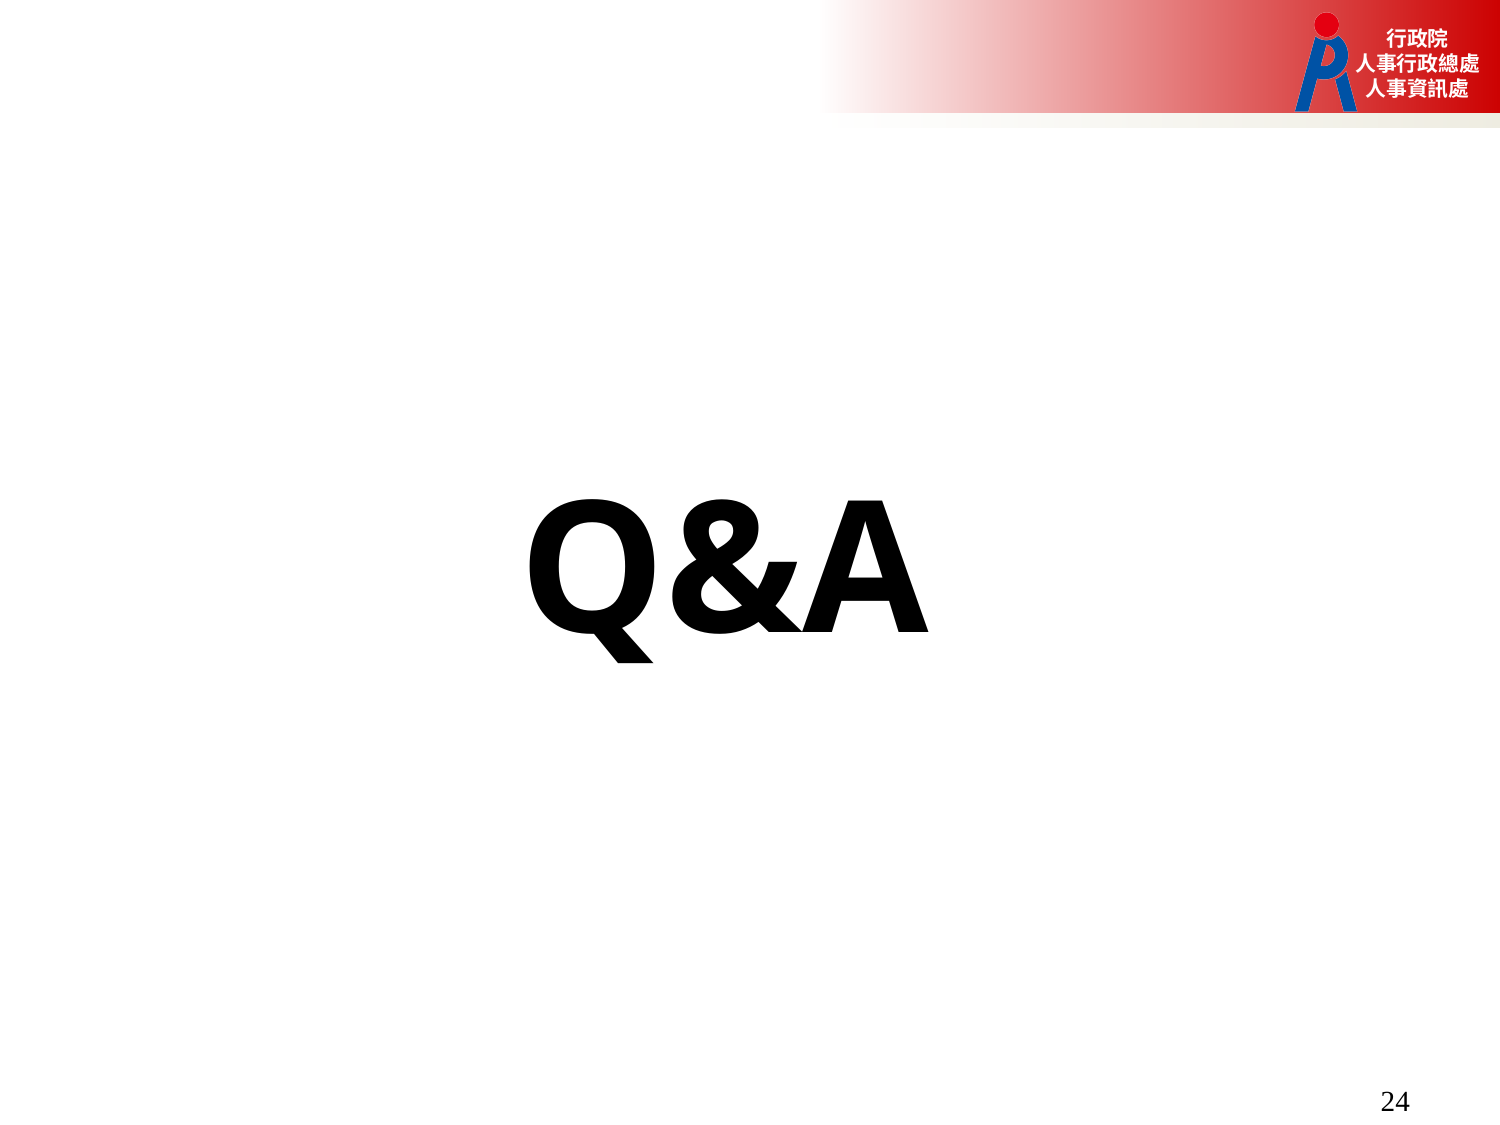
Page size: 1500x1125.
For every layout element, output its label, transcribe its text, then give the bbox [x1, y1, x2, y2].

text_box Q&A [504, 441, 996, 677]
text_box <編號> [1074, 1074, 1426, 1122]
picture [1278, 0, 1374, 128]
